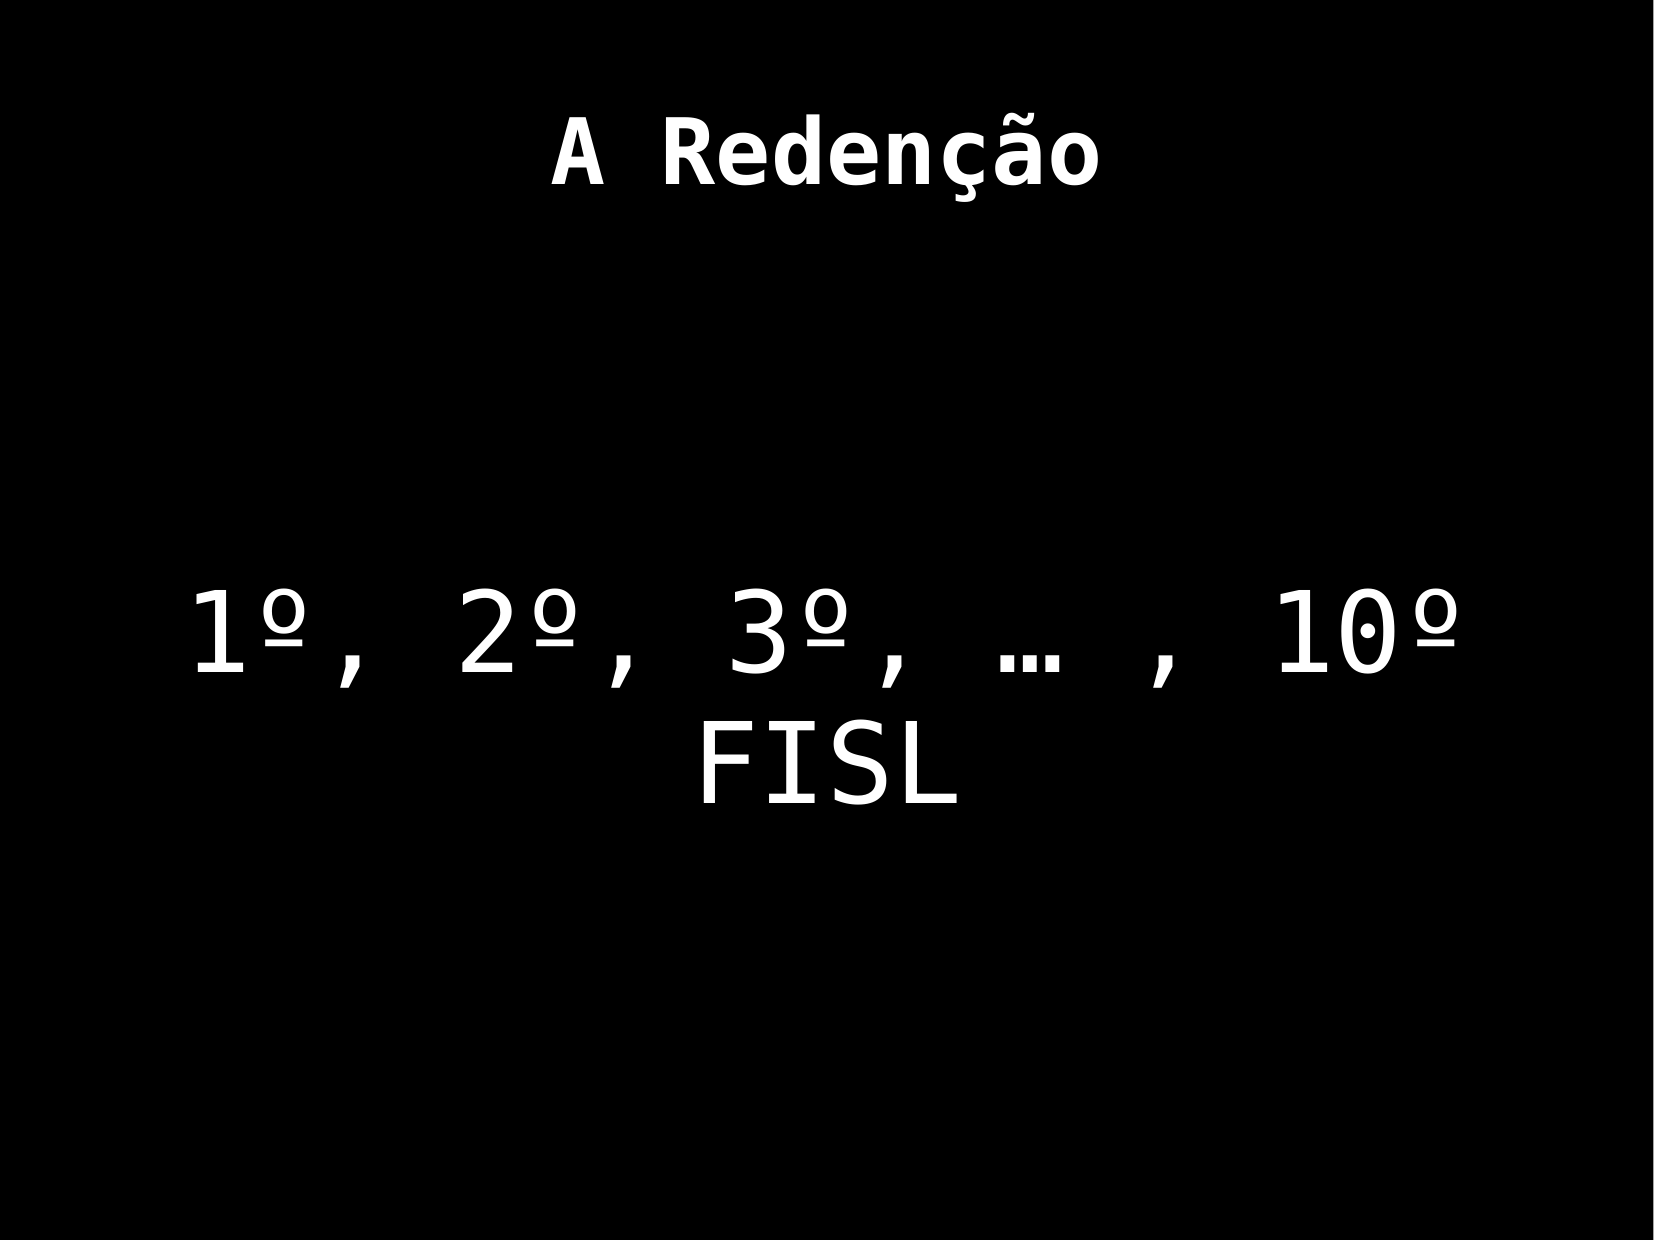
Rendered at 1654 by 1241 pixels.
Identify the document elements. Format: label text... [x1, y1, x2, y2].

subtitle 1º, 2º, 3º, … , 10º FISL [82, 297, 1571, 1102]
title A Redenção [82, 56, 1571, 250]
